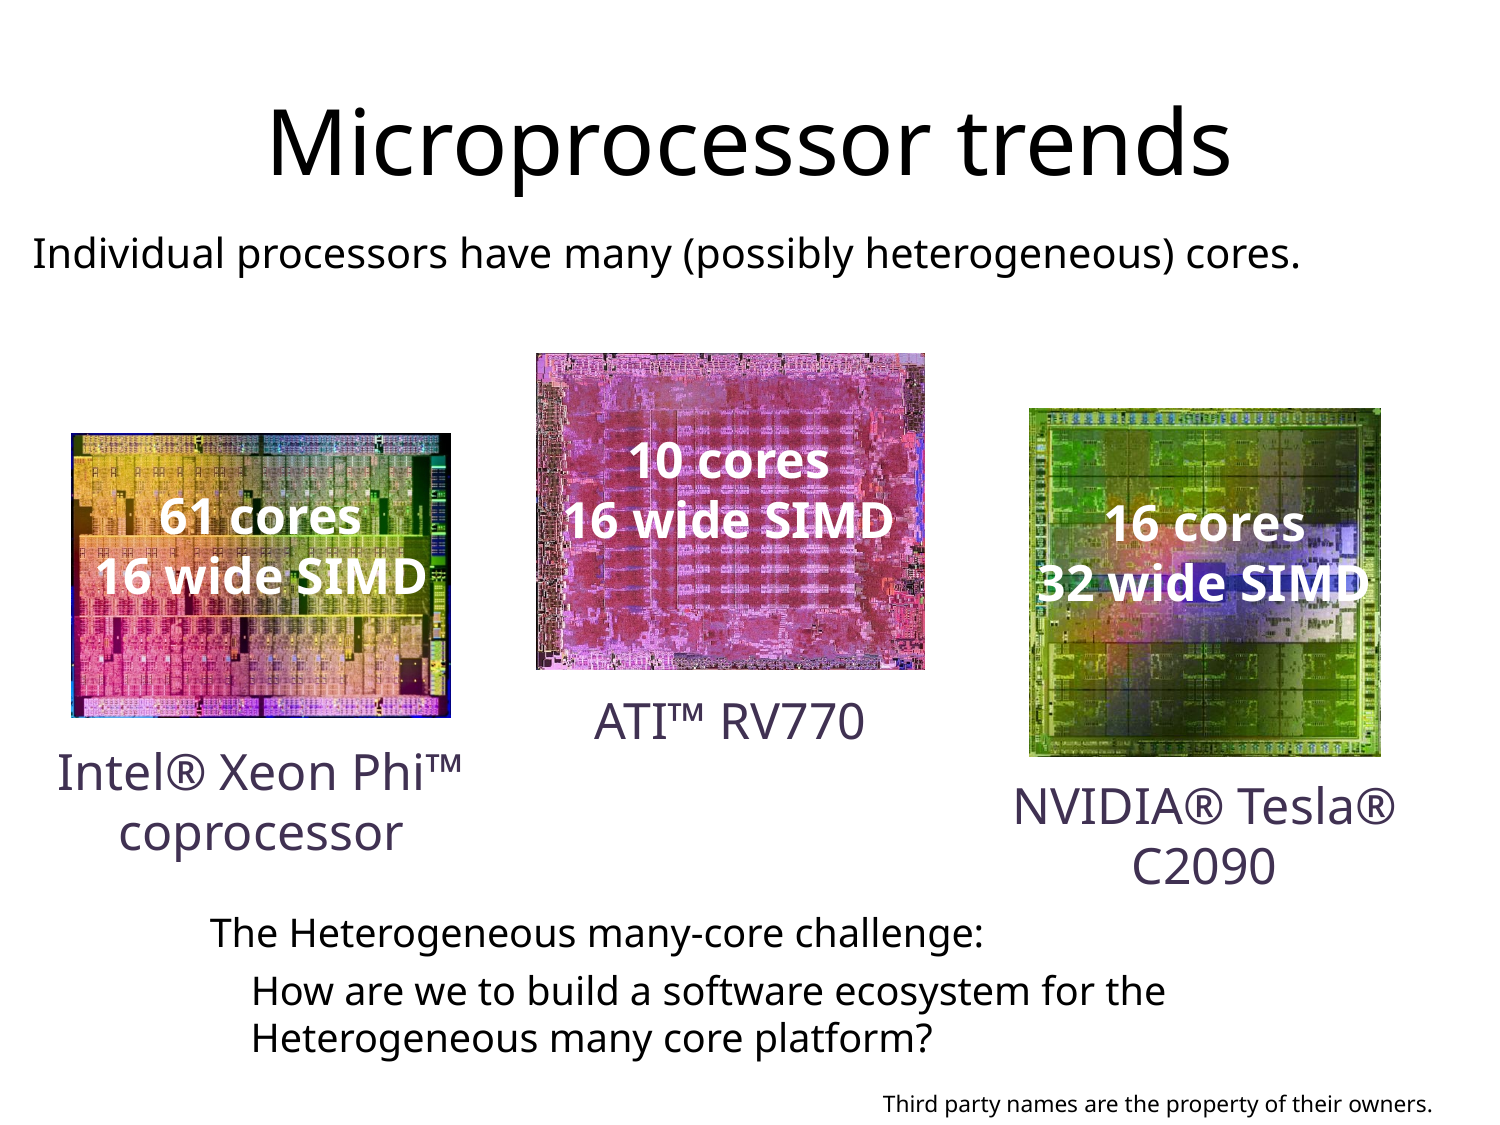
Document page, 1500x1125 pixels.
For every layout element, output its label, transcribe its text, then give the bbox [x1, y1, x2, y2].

text_box The Heterogeneous many-core challenge: How are we to build a software ecosystem for the Heterogeneous many core platform? [194, 900, 1435, 1071]
text_box 16 cores 32 wide SIMD [1003, 484, 1406, 680]
picture [71, 673, 451, 718]
text_box Intel® Xeon Phi™ coprocessor [28, 733, 494, 869]
list Individual processors have many (possibly heterogeneous) cores. [17, 219, 1497, 320]
text_box ATI™ RV770 [541, 681, 920, 757]
picture [71, 433, 451, 477]
title Microprocessor trends [75, 45, 1425, 219]
picture [536, 616, 925, 670]
text_box Third party names are the property of their owners. [867, 1082, 1500, 1125]
text_box 10 cores 16 wide SIMD [528, 420, 930, 616]
picture [1029, 408, 1381, 484]
picture [536, 353, 925, 420]
text_box NVIDIA® Tesla® C2090 [977, 767, 1432, 903]
picture [1029, 680, 1381, 758]
text_box 61 cores 16 wide SIMD [60, 477, 462, 673]
